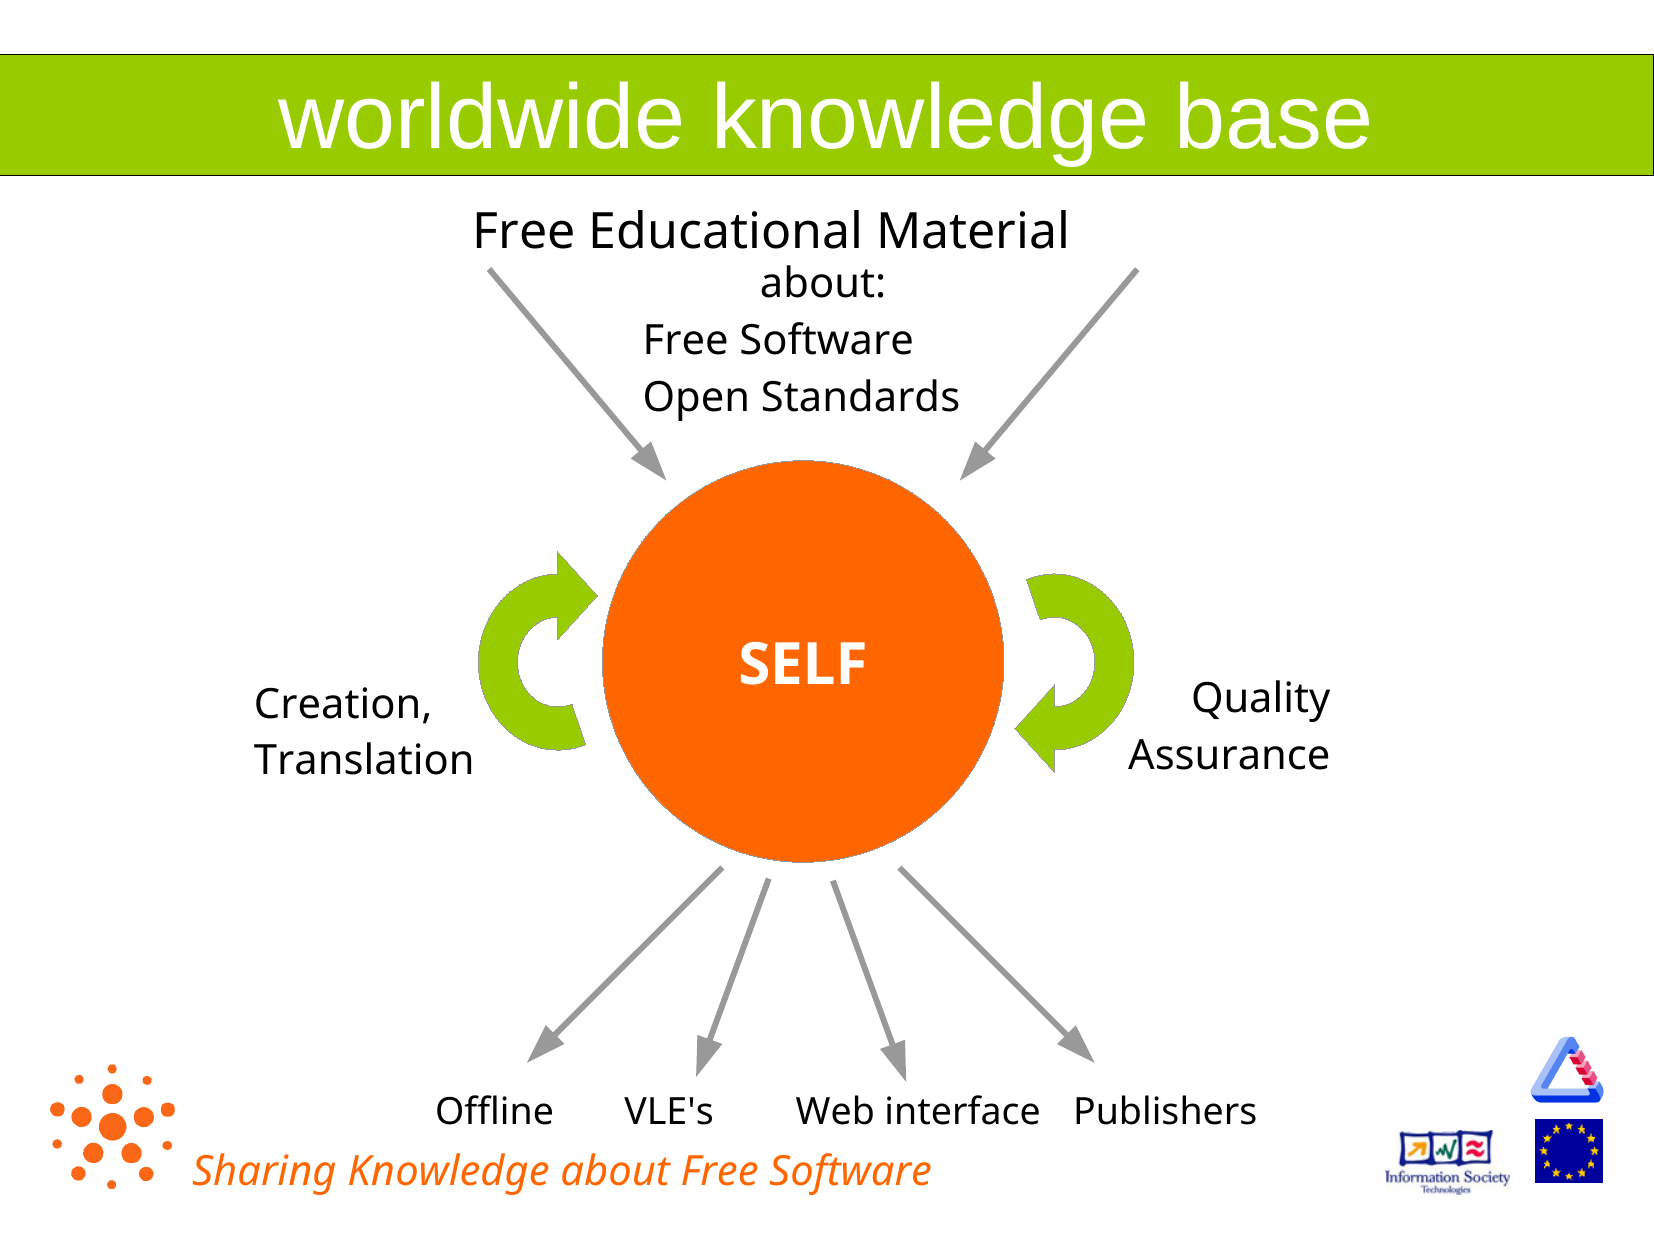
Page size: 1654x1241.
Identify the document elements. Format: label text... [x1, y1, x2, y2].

text_box [478, 551, 598, 751]
text_box Publishers [1073, 1084, 1294, 1129]
text_box [1014, 573, 1134, 773]
text_box Web interface [795, 1084, 1073, 1129]
picture [1385, 1130, 1510, 1195]
picture [1530, 1036, 1604, 1104]
picture [50, 1064, 175, 1189]
text_box about: Free Software Open Standards [631, 254, 1015, 399]
picture [1535, 1119, 1603, 1183]
text_box SELF [602, 460, 1004, 863]
title worldwide knowledge base [82, 59, 1571, 174]
text_box Creation, Translation [253, 673, 488, 771]
text_box Quality Assurance [1128, 667, 1345, 765]
text_box Free Educational Material [472, 194, 1182, 254]
text_box Offline [435, 1084, 603, 1129]
text_box VLE's [624, 1084, 792, 1129]
